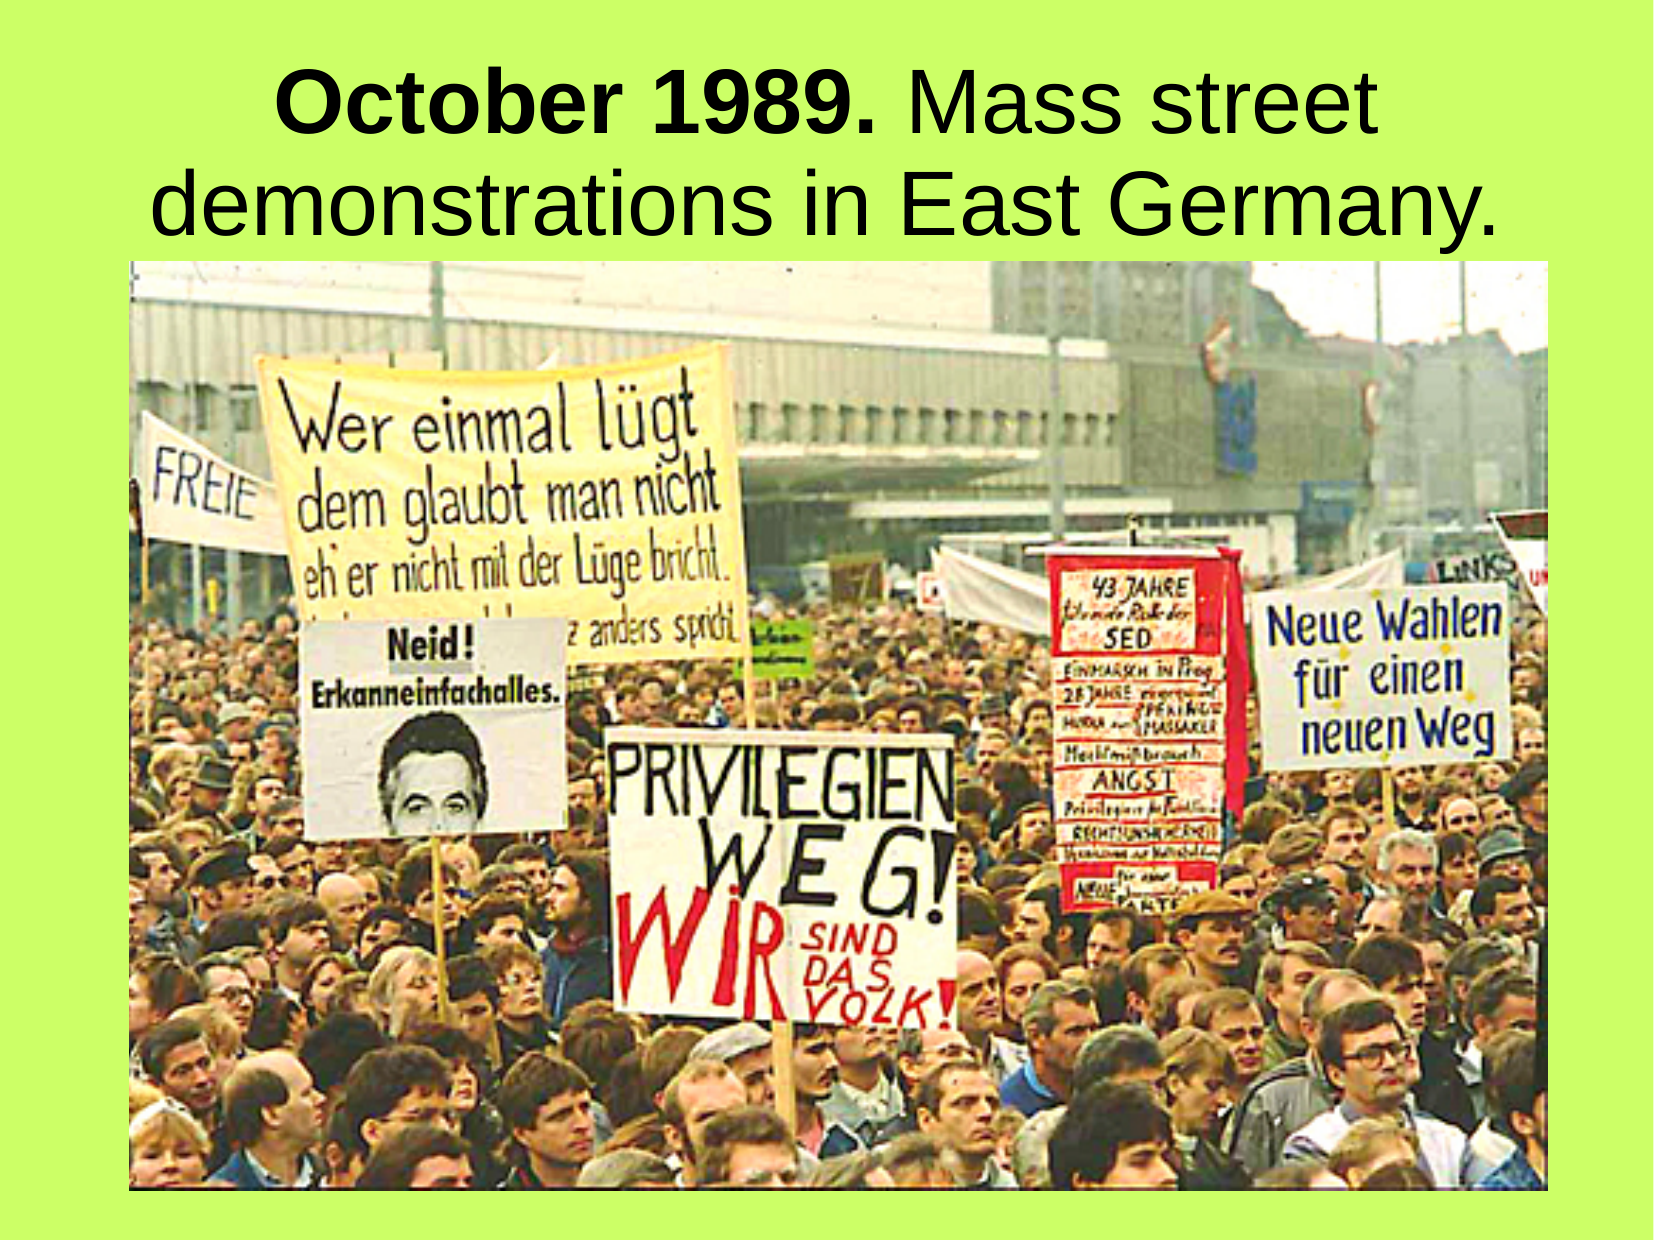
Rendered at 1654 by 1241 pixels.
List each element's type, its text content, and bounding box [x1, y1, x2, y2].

picture [129, 261, 1548, 1192]
title October 1989. Mass street demonstrations in East Germany. [82, 49, 1571, 257]
